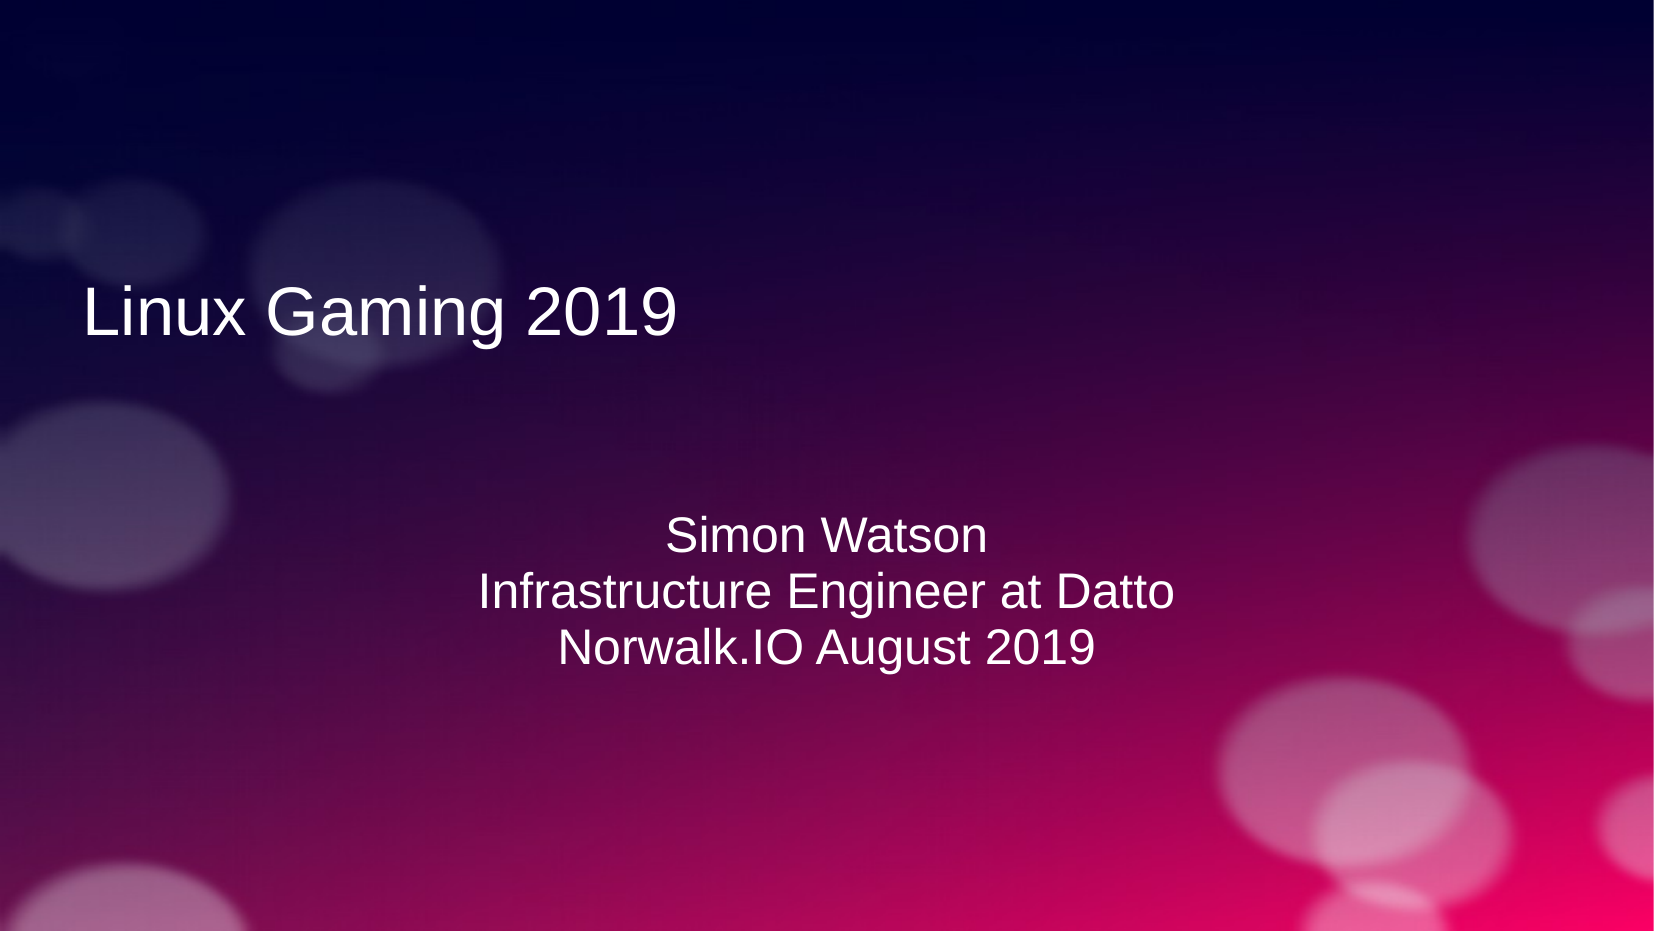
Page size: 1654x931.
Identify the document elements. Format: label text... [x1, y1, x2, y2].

picture [0, 0, 1654, 931]
subtitle Simon Watson Infrastructure Engineer at Datto Norwalk.IO August 2019 [82, 425, 1571, 758]
title Linux Gaming 2019 [82, 234, 1571, 390]
